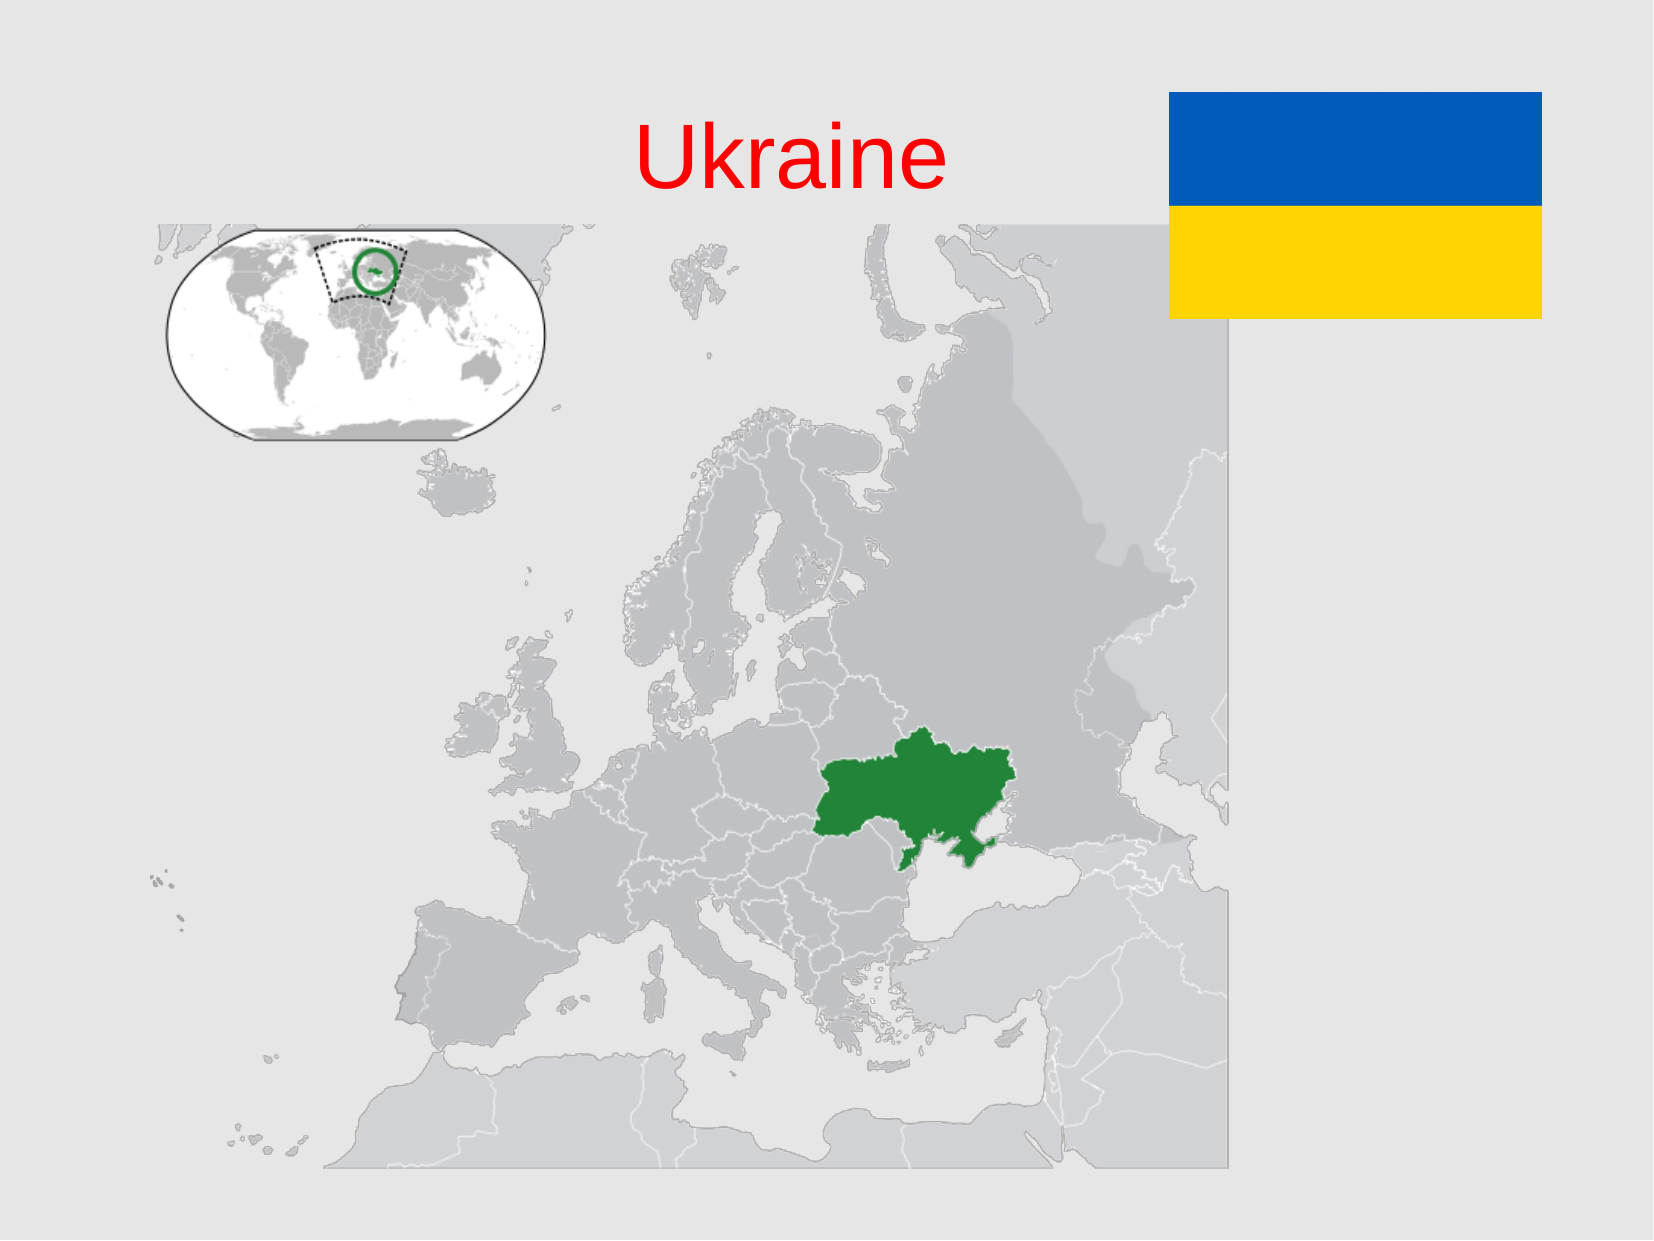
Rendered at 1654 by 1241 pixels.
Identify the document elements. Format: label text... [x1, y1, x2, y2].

picture [146, 92, 1542, 1169]
title Ukraine [47, 52, 1536, 260]
